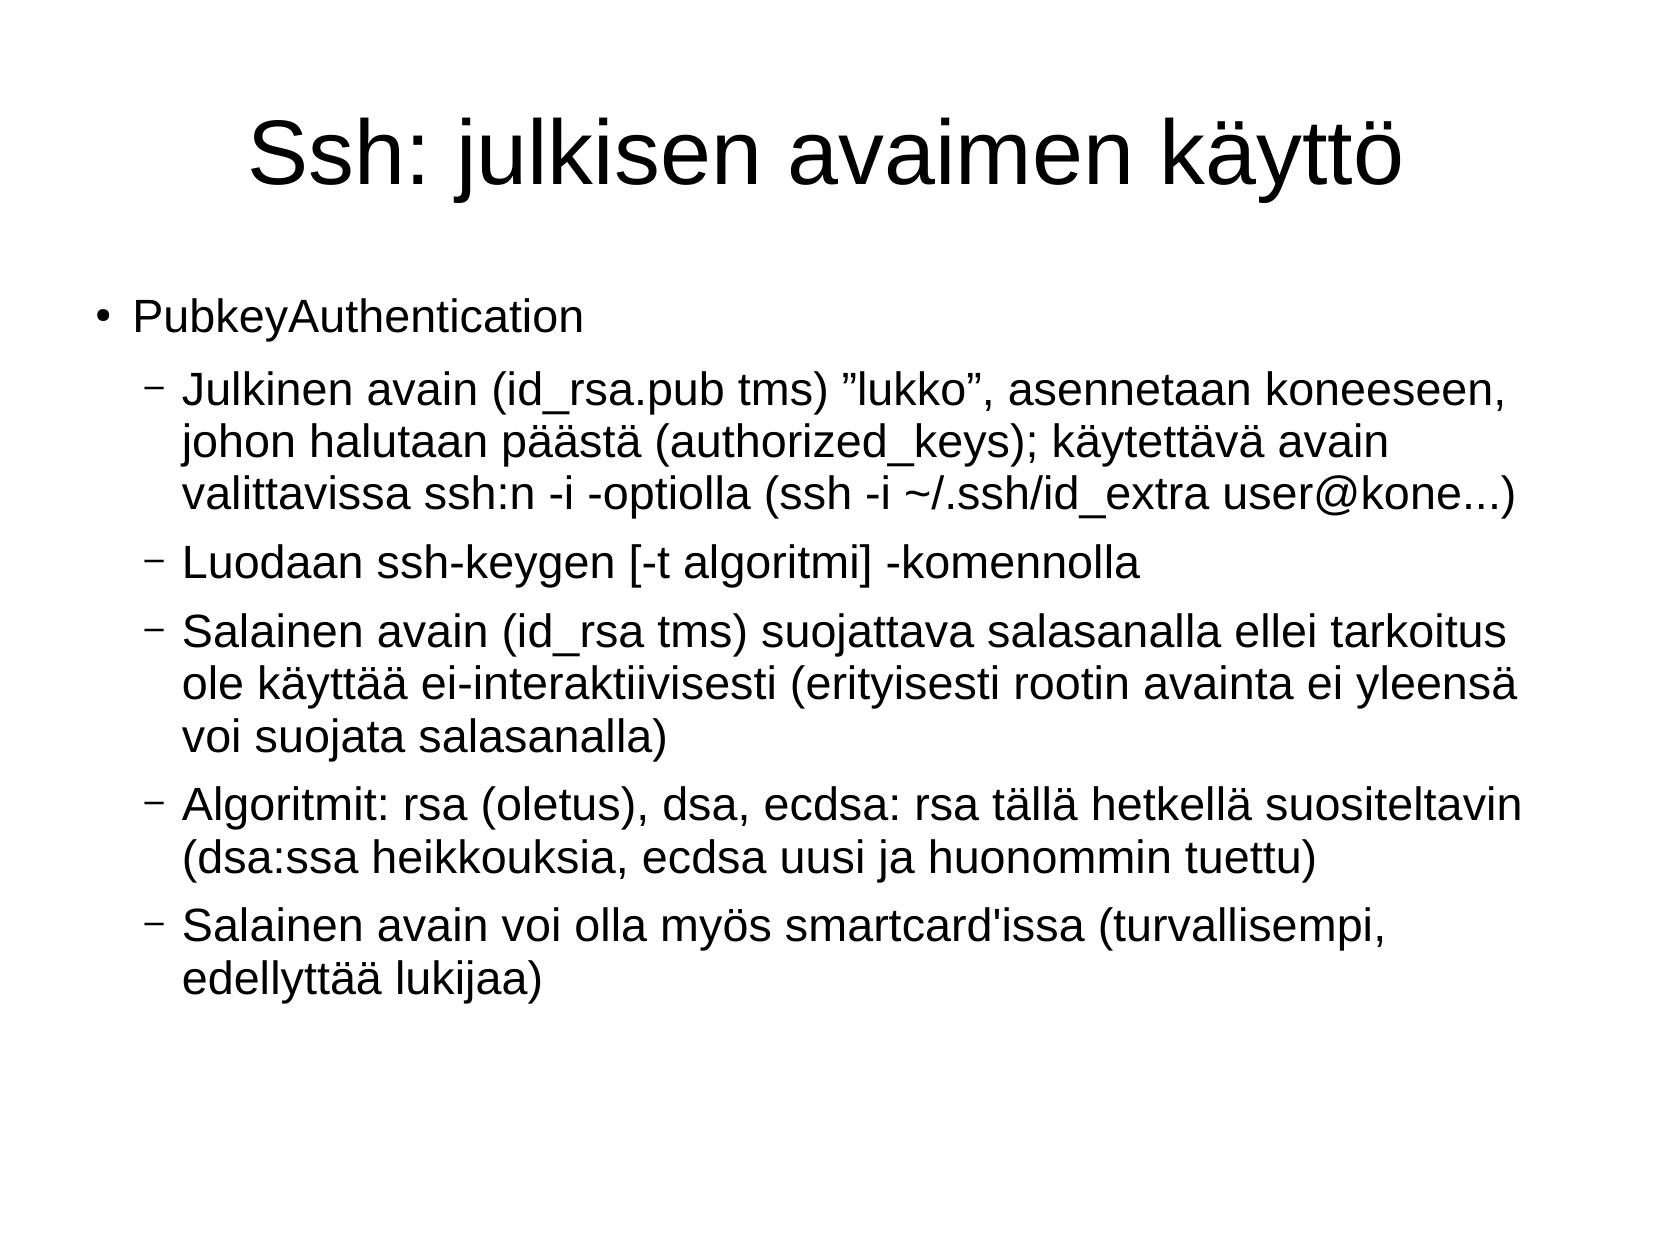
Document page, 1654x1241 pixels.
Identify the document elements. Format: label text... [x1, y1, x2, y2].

list PubkeyAuthentication Julkinen avain (id_rsa.pub tms) ”lukko”, asennetaan koneeseen, johon halutaan päästä (authorized_keys); käytettävä avain valittavissa ssh:n -i -optiolla (ssh -i ~/.ssh/id_extra user@kone...) Luodaan ssh-keygen [-t algoritmi] -komennolla Salainen avain (id_rsa tms) suojattava salasanalla ellei tarkoitus ole käyttää ei-interaktiivisesti (erityisesti rootin avainta ei yleensä voi suojata salasanalla) Algoritmit: rsa (oletus), dsa, ecdsa: rsa tällä hetkellä suositeltavin (dsa:ssa heikkouksia, ecdsa uusi ja huonommin tuettu) Salainen avain voi olla myös smartcard'issa (turvallisempi, edellyttää lukijaa) [82, 290, 1571, 1010]
title Ssh: julkisen avaimen käyttö [82, 49, 1571, 257]
